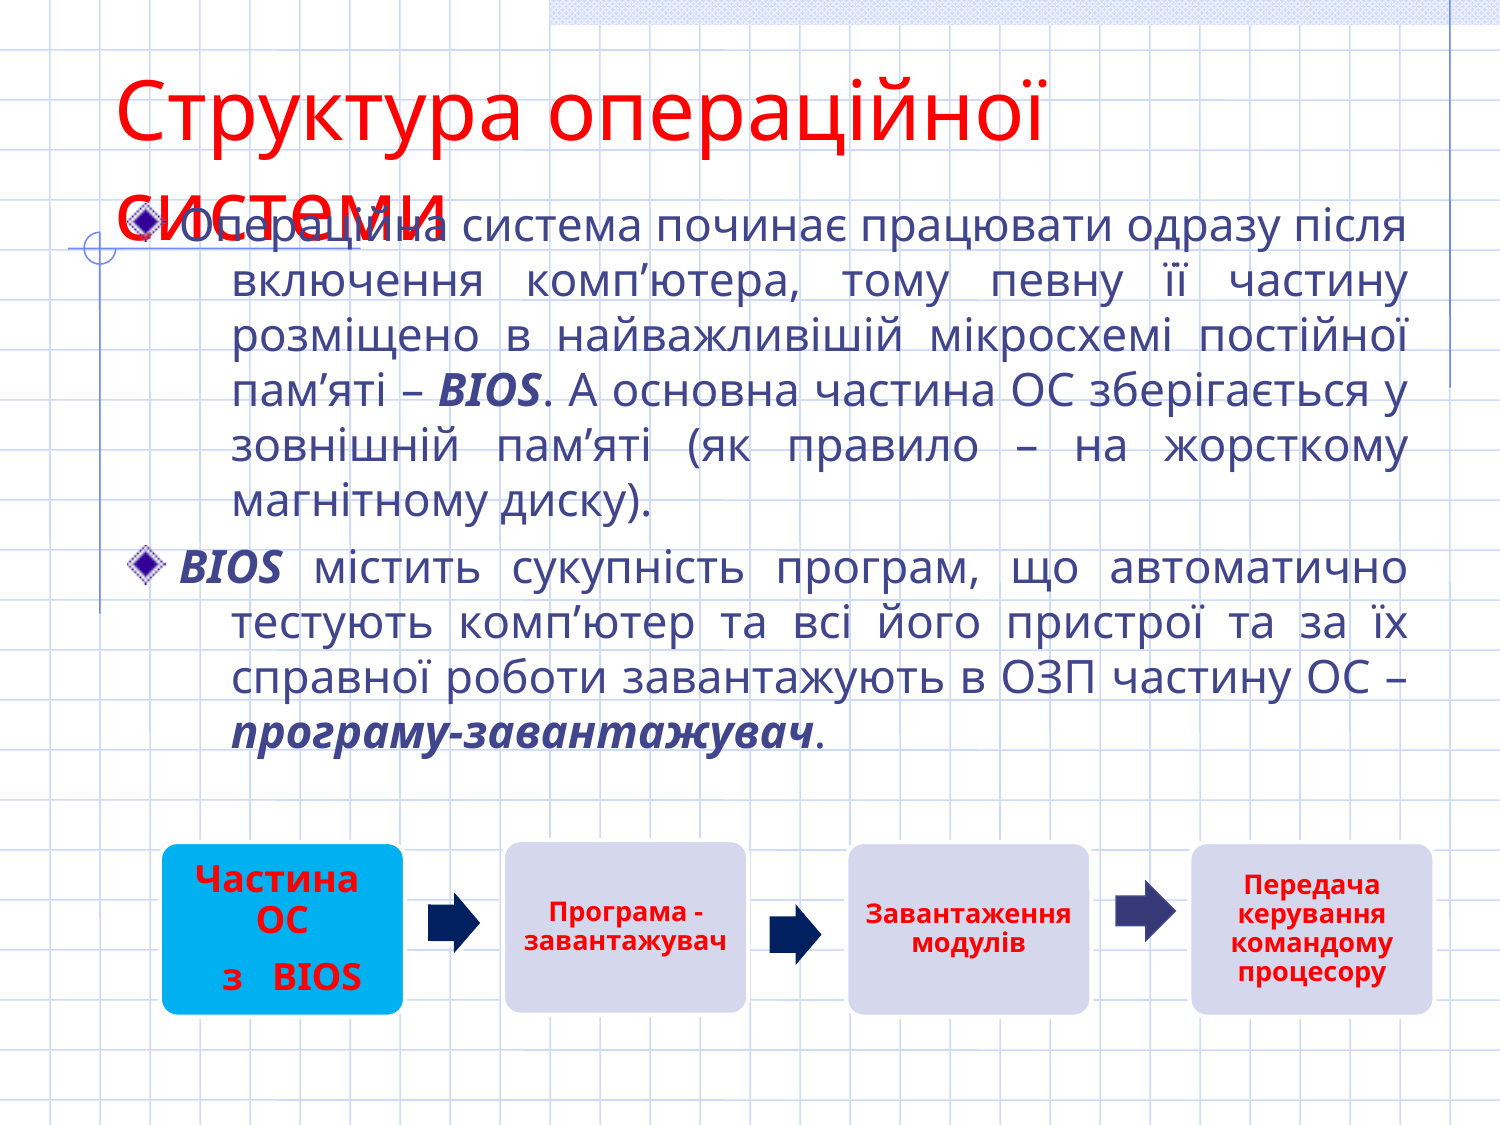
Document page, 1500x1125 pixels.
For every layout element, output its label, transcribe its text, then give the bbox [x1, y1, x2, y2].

text_box [427, 892, 482, 959]
text_box Частина ОС з BIOS [159, 842, 406, 1017]
text_box Завантаження модулів [846, 842, 1092, 1017]
list Операційна система починає працювати одразу після включення комп’ютера, тому певну її частину розміщено в найважливішій мікросхемі постійної пам’яті – BIOS. А основна частина ОС зберігається у зовнішній пам’яті (як правило – на жорсткому магнітному диску). BIOS містить сукупність програм, що автоматично тестують комп’ютер та всі його пристрої та за їх справної роботи завантажують в ОЗП частину ОС – програму-завантажувач. [112, 187, 1424, 775]
text_box [1116, 881, 1176, 941]
text_box Програма -завантажувач [503, 840, 749, 1015]
text_box Передача керування командому процесору [1189, 842, 1435, 1017]
text_box [769, 904, 822, 966]
title Структура операційної системи [99, 50, 1375, 173]
